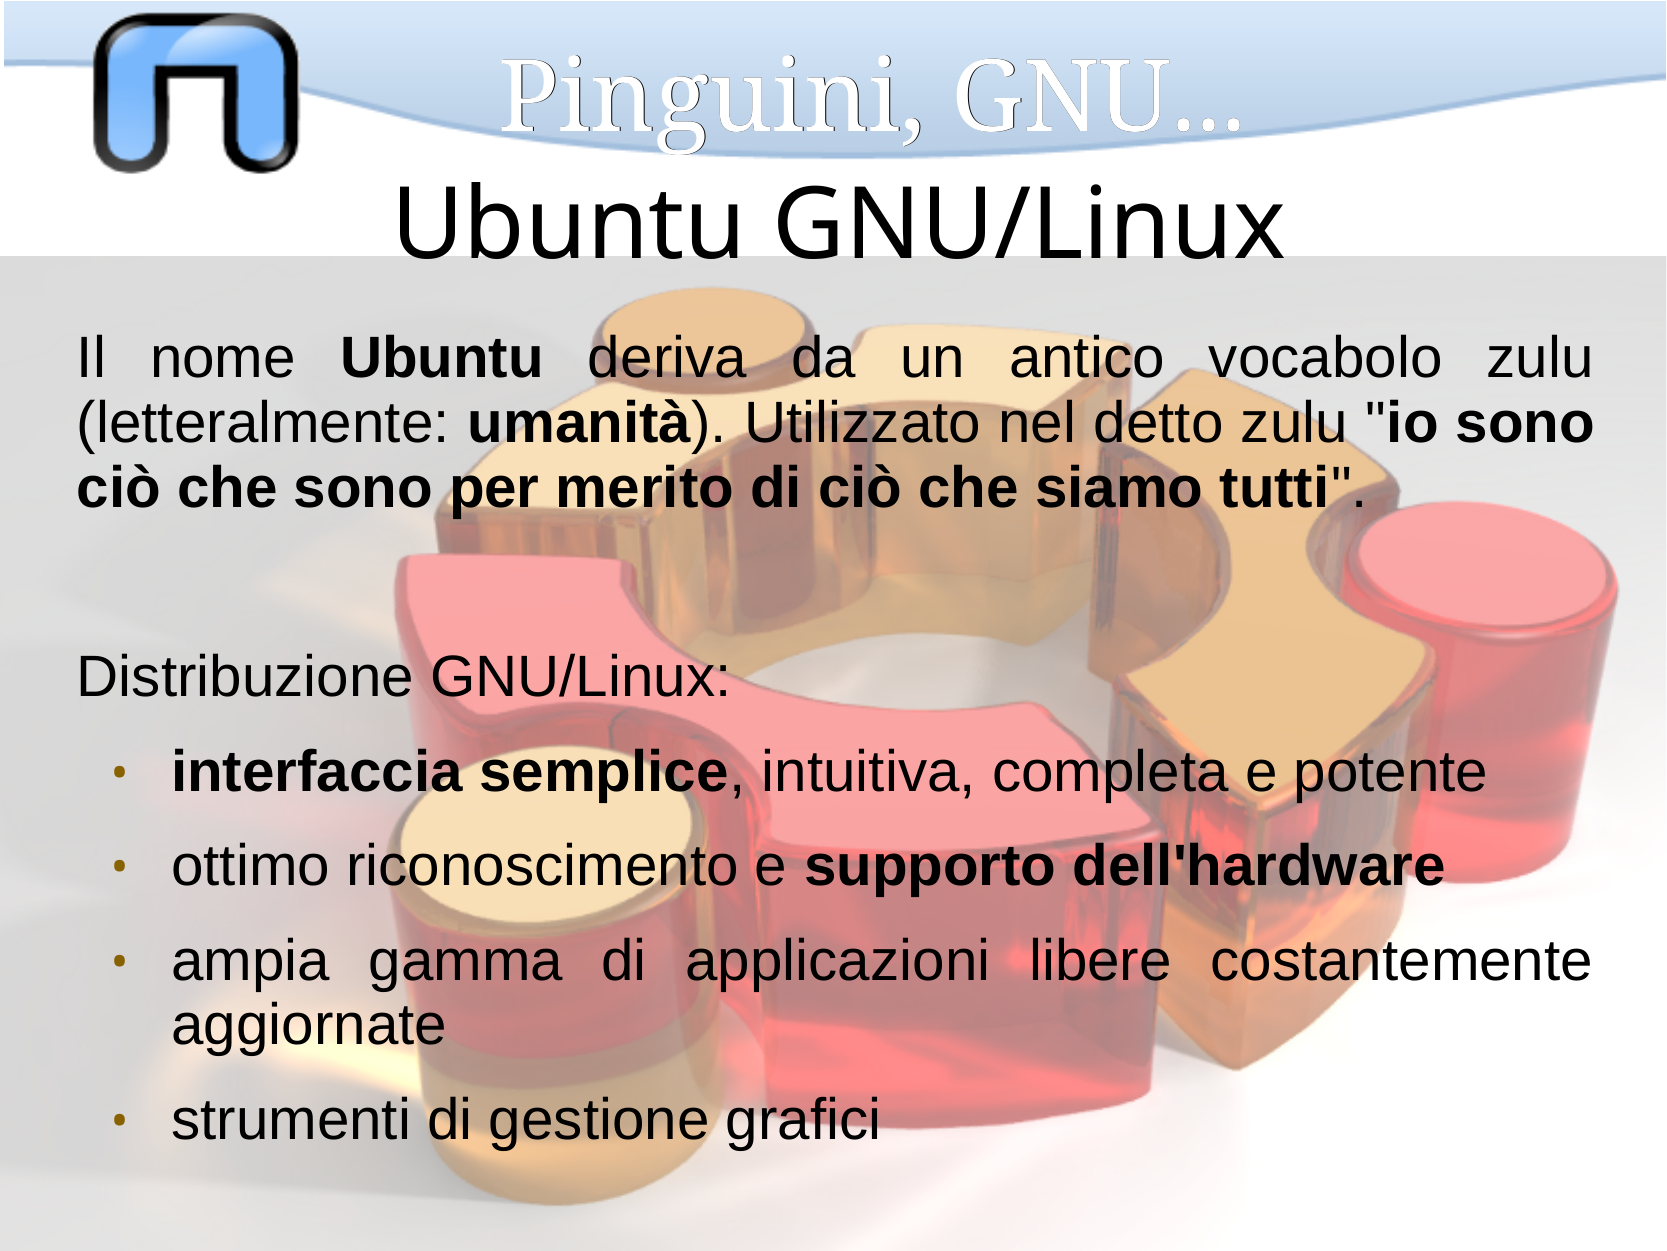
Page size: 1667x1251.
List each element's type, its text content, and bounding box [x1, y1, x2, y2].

text_box Pinguini, GNU... [483, 16, 1279, 161]
text_box Il nome Ubuntu deriva da un antico vocabolo zulu (letteralmente: umanità). Utilizzato nel detto zulu "io sono ciò che sono per merito di ciò che siamo tutti". Distribuzione GNU/Linux: interfaccia semplice, intuitiva, completa e potente ottimo riconoscimento e supporto dell'hardware ampia gamma di applicazioni libere costantemente aggiornate strumenti di gestione grafici [20, 317, 1610, 1160]
picture [0, 0, 1667, 1251]
text_box Ubuntu GNU/Linux [214, 161, 1464, 279]
